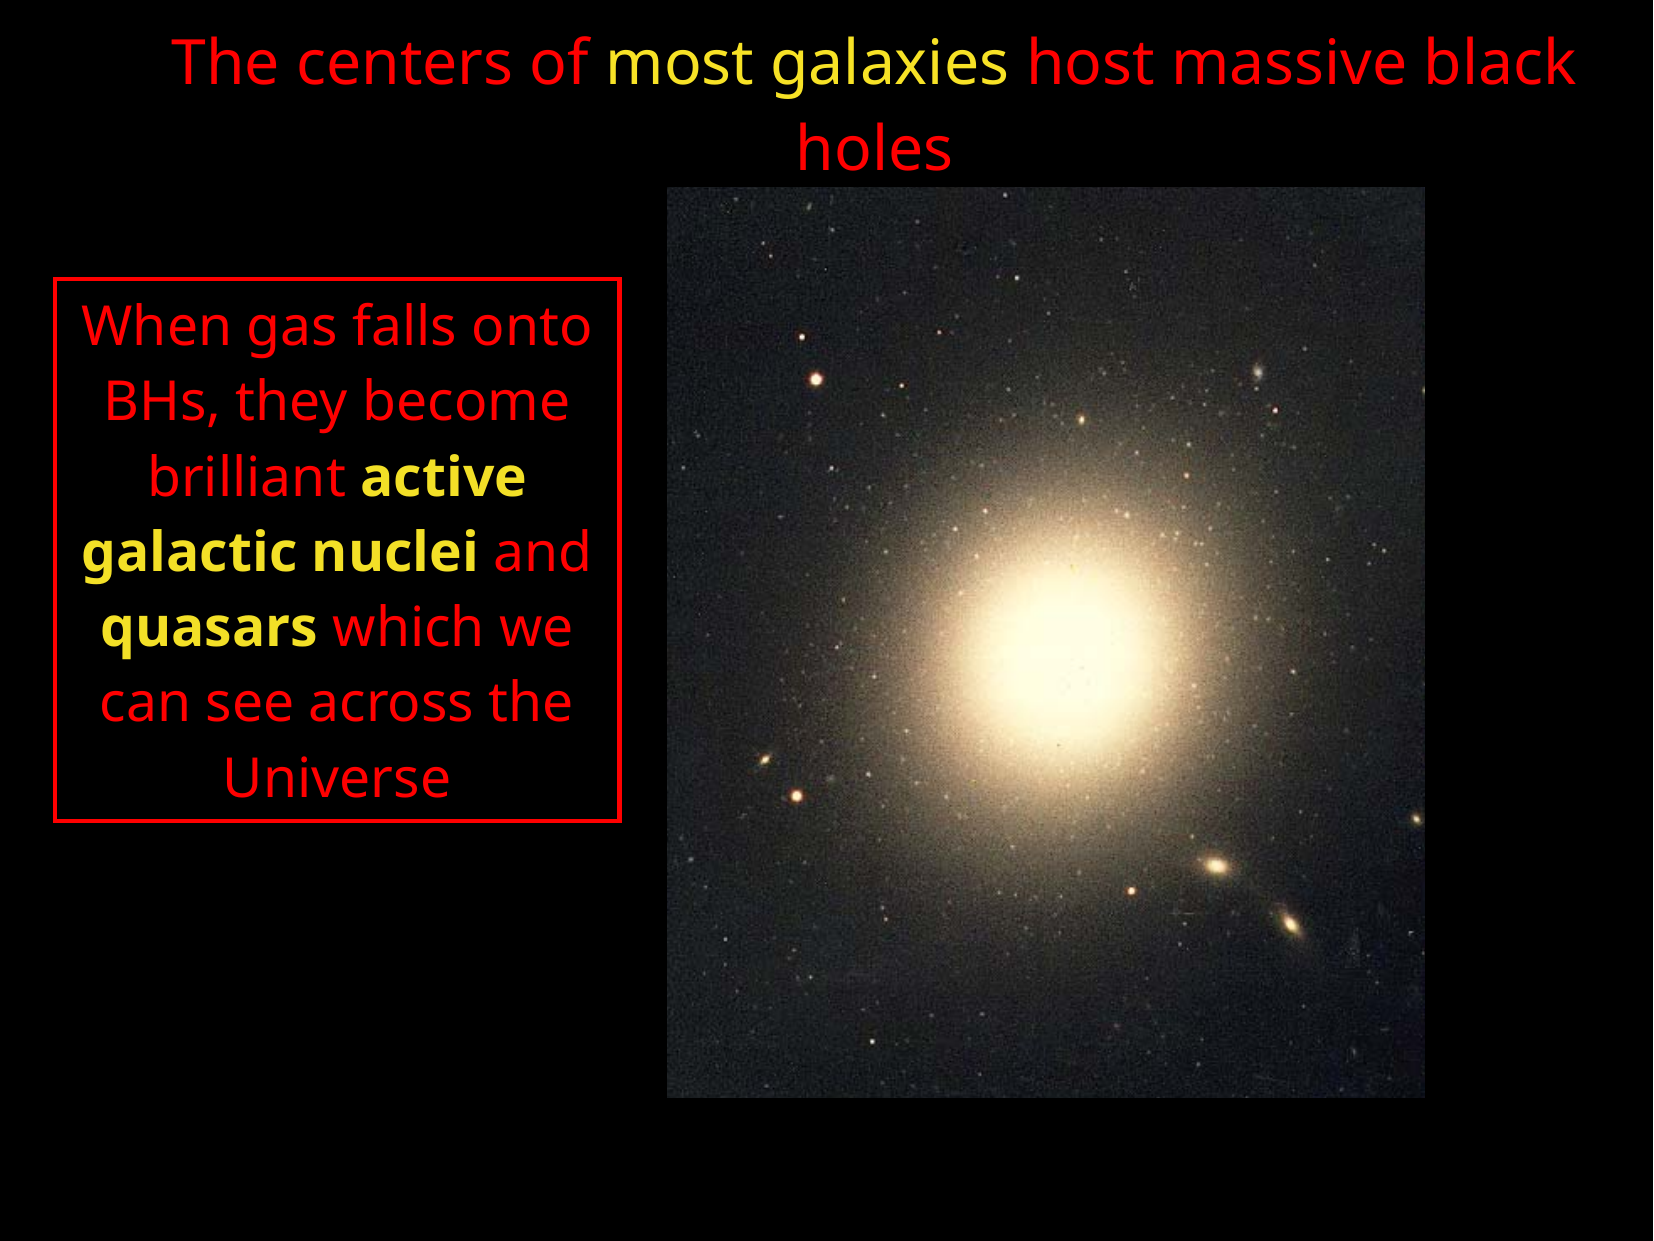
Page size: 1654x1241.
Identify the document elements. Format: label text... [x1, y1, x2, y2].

picture [667, 193, 1426, 1098]
text_box When gas falls onto BHs, they become brilliant active galactic nuclei and quasars which we can see across the Universe [54, 278, 620, 822]
text_box The centers of most galaxies host massive black holes [96, 13, 1653, 193]
